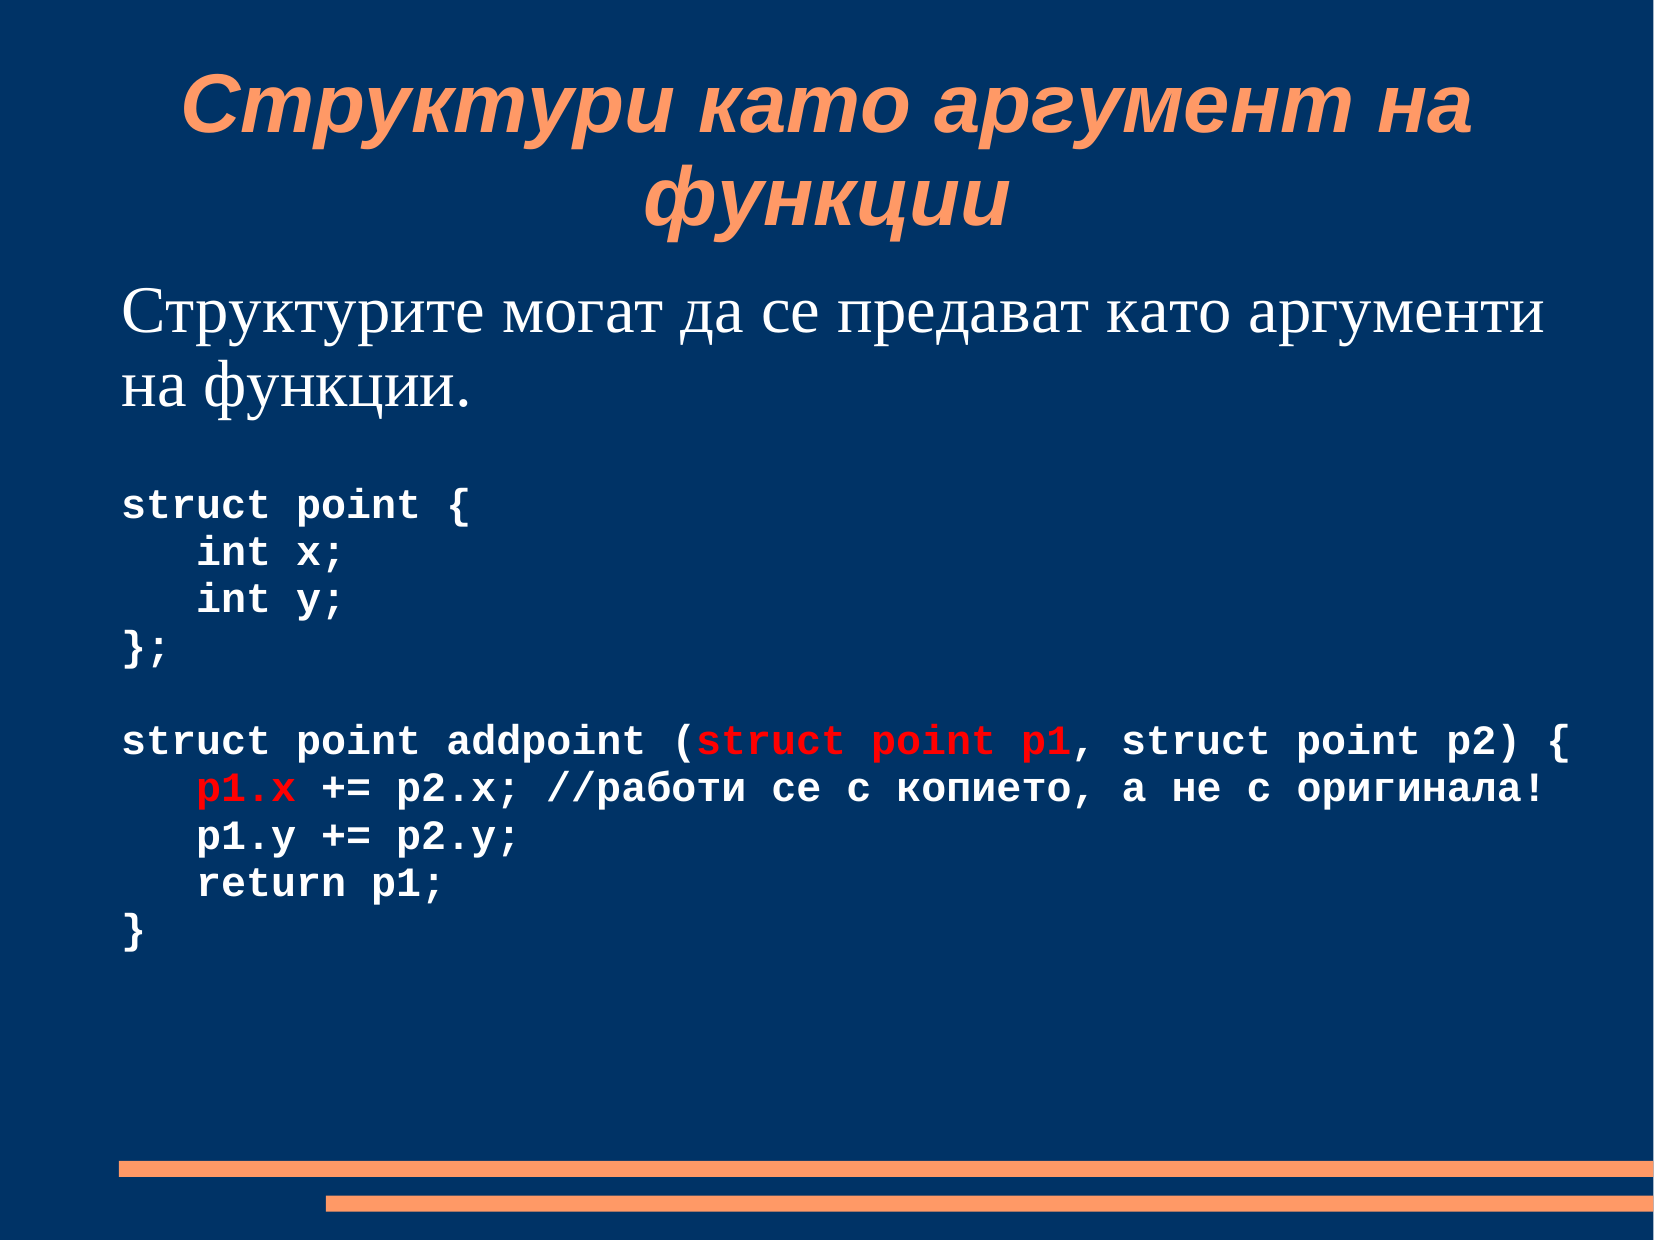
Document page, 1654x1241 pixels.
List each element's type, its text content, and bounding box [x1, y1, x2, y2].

text_box struct point { int x; int y; }; struct point addpoint (struct point p1, struct point p2) { p1.x += p2.x; //работи се с копието, а не с оригинала! p1.y += p2.y; return p1; } [106, 476, 1622, 969]
subtitle Структурите могат да се предават като аргументи на функции. [121, 272, 1561, 422]
title Структури като аргумент на функции [121, 46, 1534, 254]
